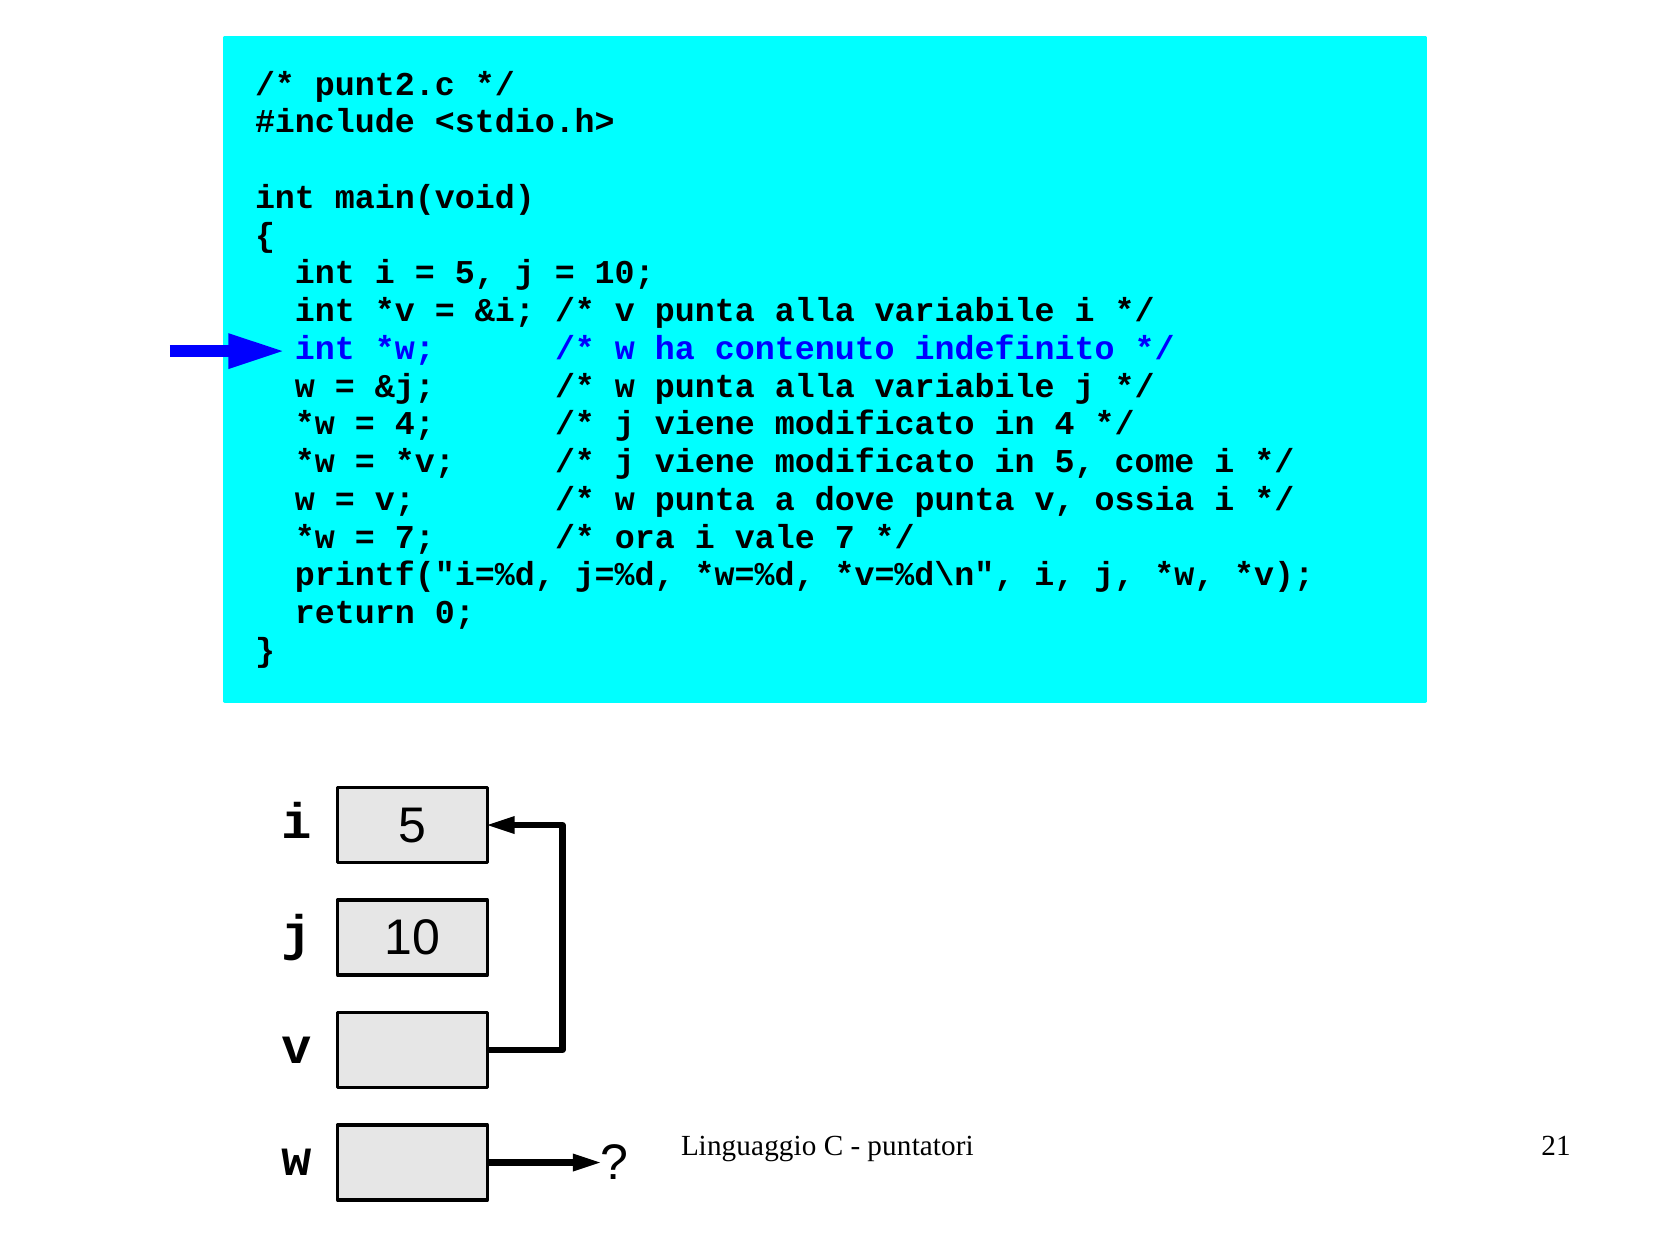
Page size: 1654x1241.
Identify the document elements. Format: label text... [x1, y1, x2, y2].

text_box w [262, 1125, 331, 1201]
text_box v [262, 1012, 331, 1088]
text_box 5 [337, 787, 488, 863]
text_box ? [600, 1125, 676, 1201]
text_box 10 [337, 900, 488, 976]
text_box [337, 1125, 488, 1201]
text_box /* punt2.c */ #include <stdio.h> int main(void) { int i = 5, j = 10; int *v = &i; /* v punta alla variabile i */ int *w; /* w ha contenuto indefinito */ w = &j; /* w punta alla variabile j */ *w = 4; /* j viene modificato in 4 */ *w = *v; /* j viene modificato in 5, come i */ w = v; /* w punta a dove punta v, ossia i */ *w = 7; /* ora i vale 7 */ printf("i=%d, j=%d, *w=%d, *v=%d\n", i, j, *w, *v); return 0; } [225, 37, 1426, 702]
text_box j [262, 900, 331, 976]
text_box [337, 1012, 488, 1088]
text_box i [262, 787, 331, 863]
